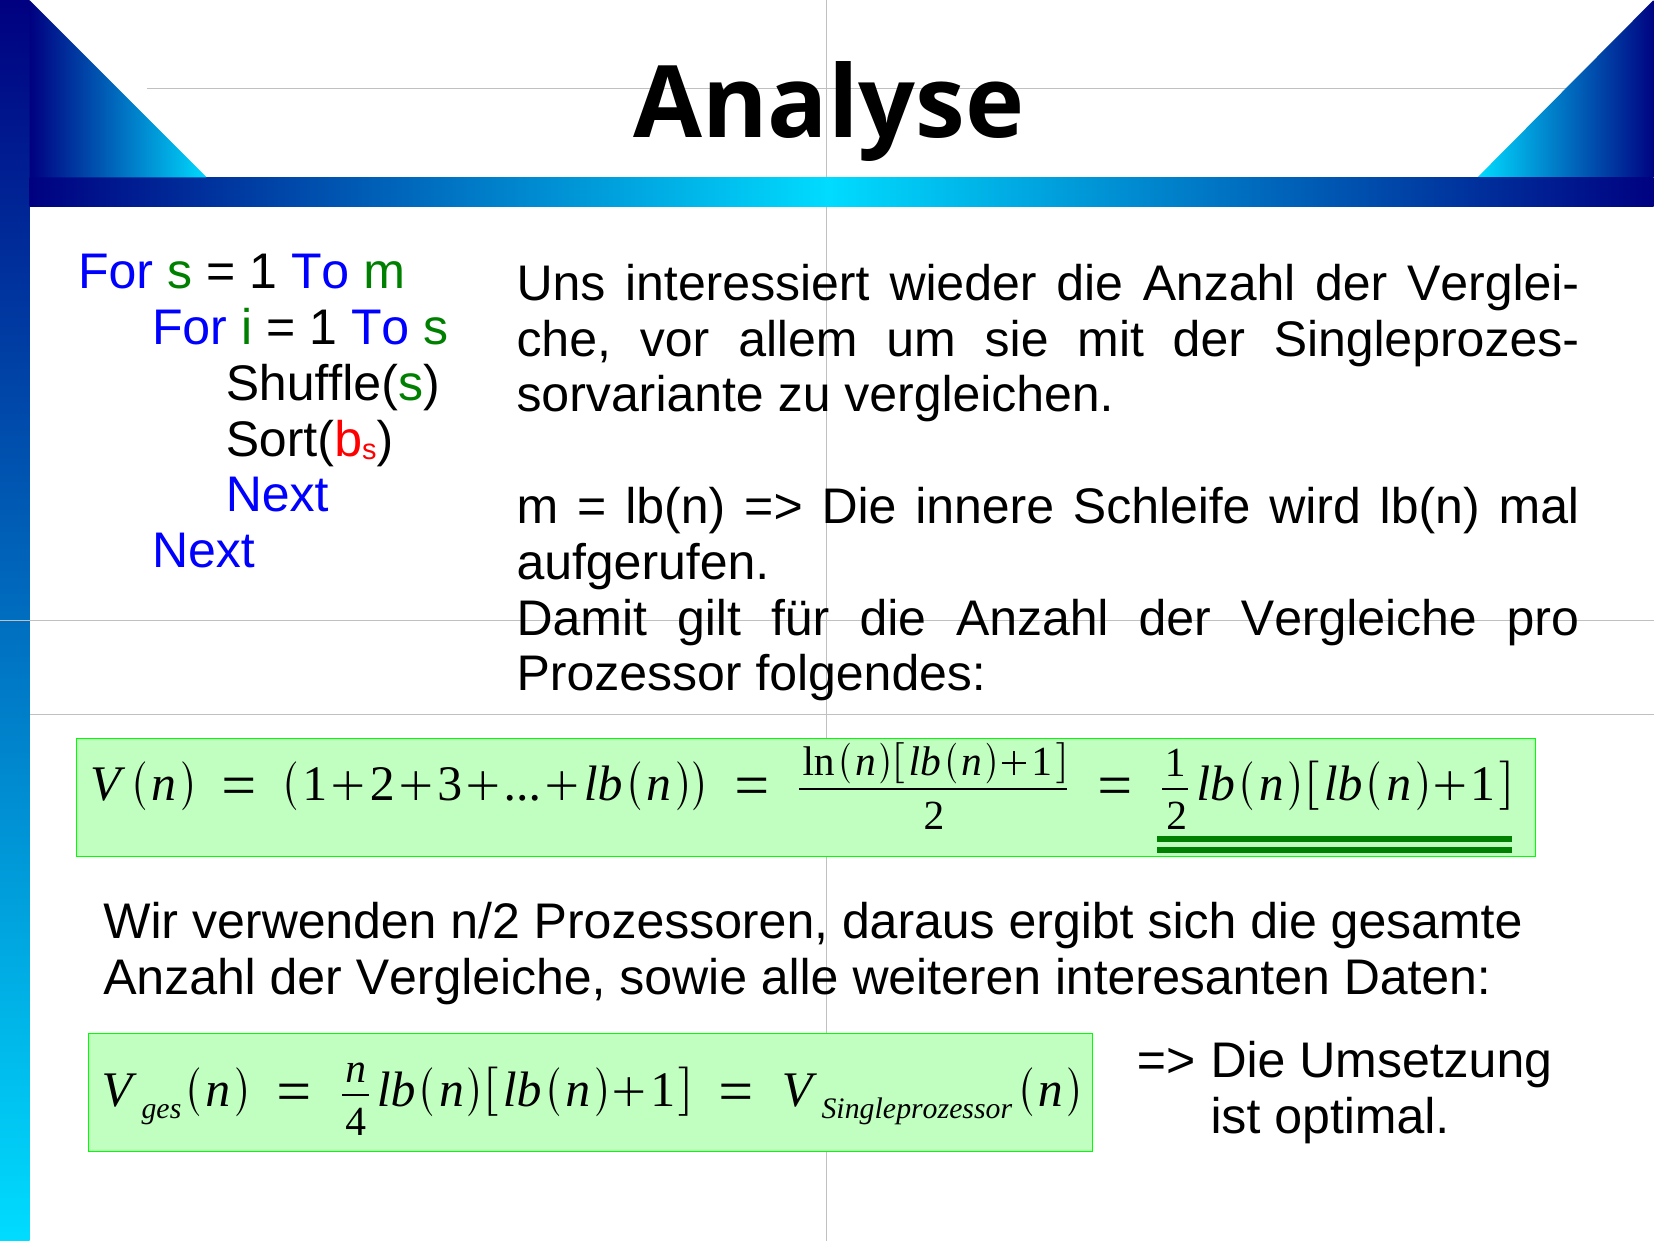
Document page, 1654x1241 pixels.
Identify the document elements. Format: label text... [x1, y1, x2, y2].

text_box Uns interessiert wieder die Anzahl der Verglei-che, vor allem um sie mit der Singleprozes-sorvariante zu vergleichen. m = lb(n) => Die innere Schleife wird lb(n) mal aufgerufen. Damit gilt für die Anzahl der Vergleiche pro Prozessor folgendes: [501, 247, 1595, 709]
text_box [76, 738, 1536, 857]
chart [83, 738, 1519, 839]
text_box Wir verwenden n/2 Prozessoren, daraus ergibt sich die gesamte Anzahl der Vergleiche, sowie alle weiteren interesanten Daten: [88, 885, 1565, 1013]
chart [95, 1045, 1089, 1145]
text_box Analyse [661, 23, 997, 153]
text_box [88, 1033, 1093, 1152]
text_box => Die Umsetzung ist optimal. [1122, 1025, 1595, 1152]
text_box For s = 1 To m For i = 1 To s Shuffle(s) Sort(bs) Next Next [63, 236, 473, 621]
